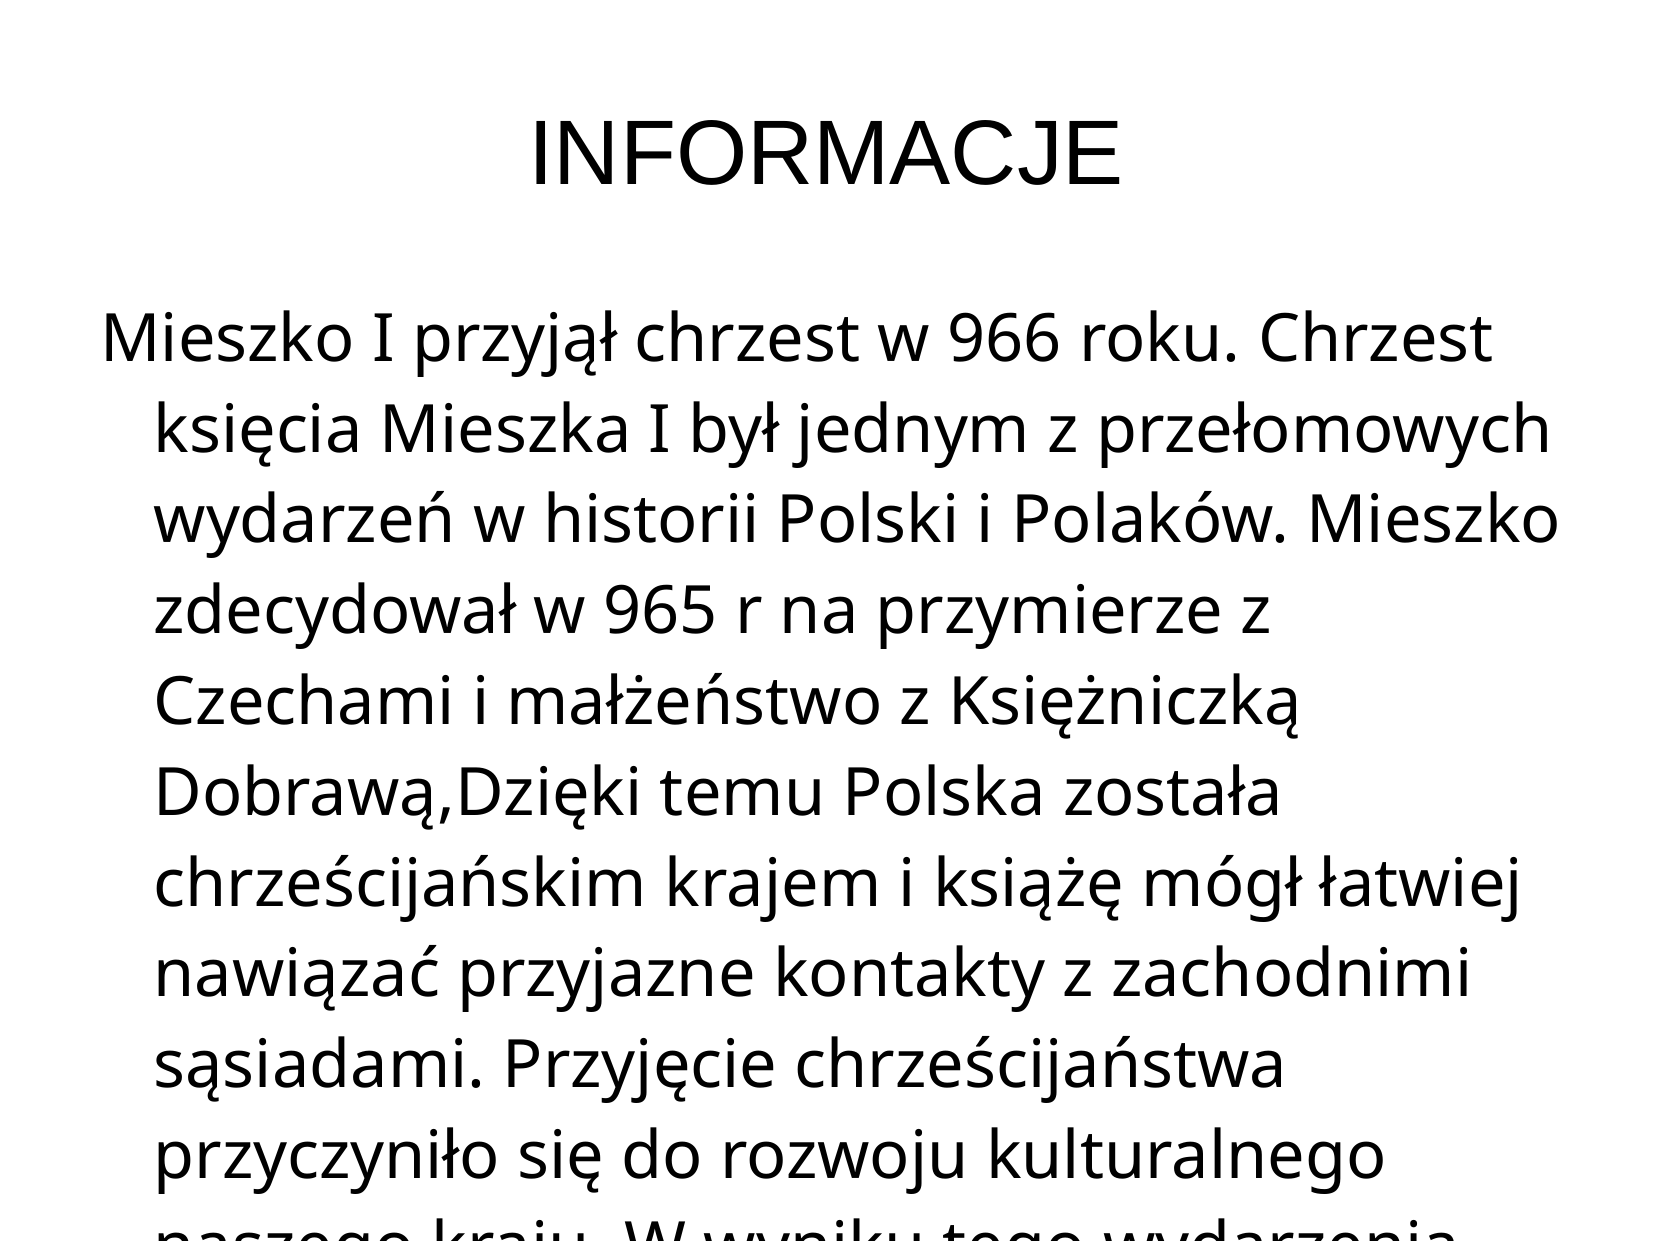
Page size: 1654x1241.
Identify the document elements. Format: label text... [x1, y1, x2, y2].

list Mieszko I przyjął chrzest w 966 roku. Chrzest księcia Mieszka I był jednym z przełomowych wydarzeń w historii Polski i Polaków. Mieszko zdecydował w 965 r na przymierze z Czechami i małżeństwo z Księżniczką Dobrawą,Dzięki temu Polska została chrześcijańskim krajem i książę mógł łatwiej nawiązać przyjazne kontakty z zachodnimi sąsiadami. Przyjęcie chrześcijaństwa przyczyniło się do rozwoju kulturalnego naszego kraju. W wyniku tego wydarzenia powstało dużo kościołów. [82, 290, 1571, 1113]
title INFORMACJE [82, 49, 1571, 257]
